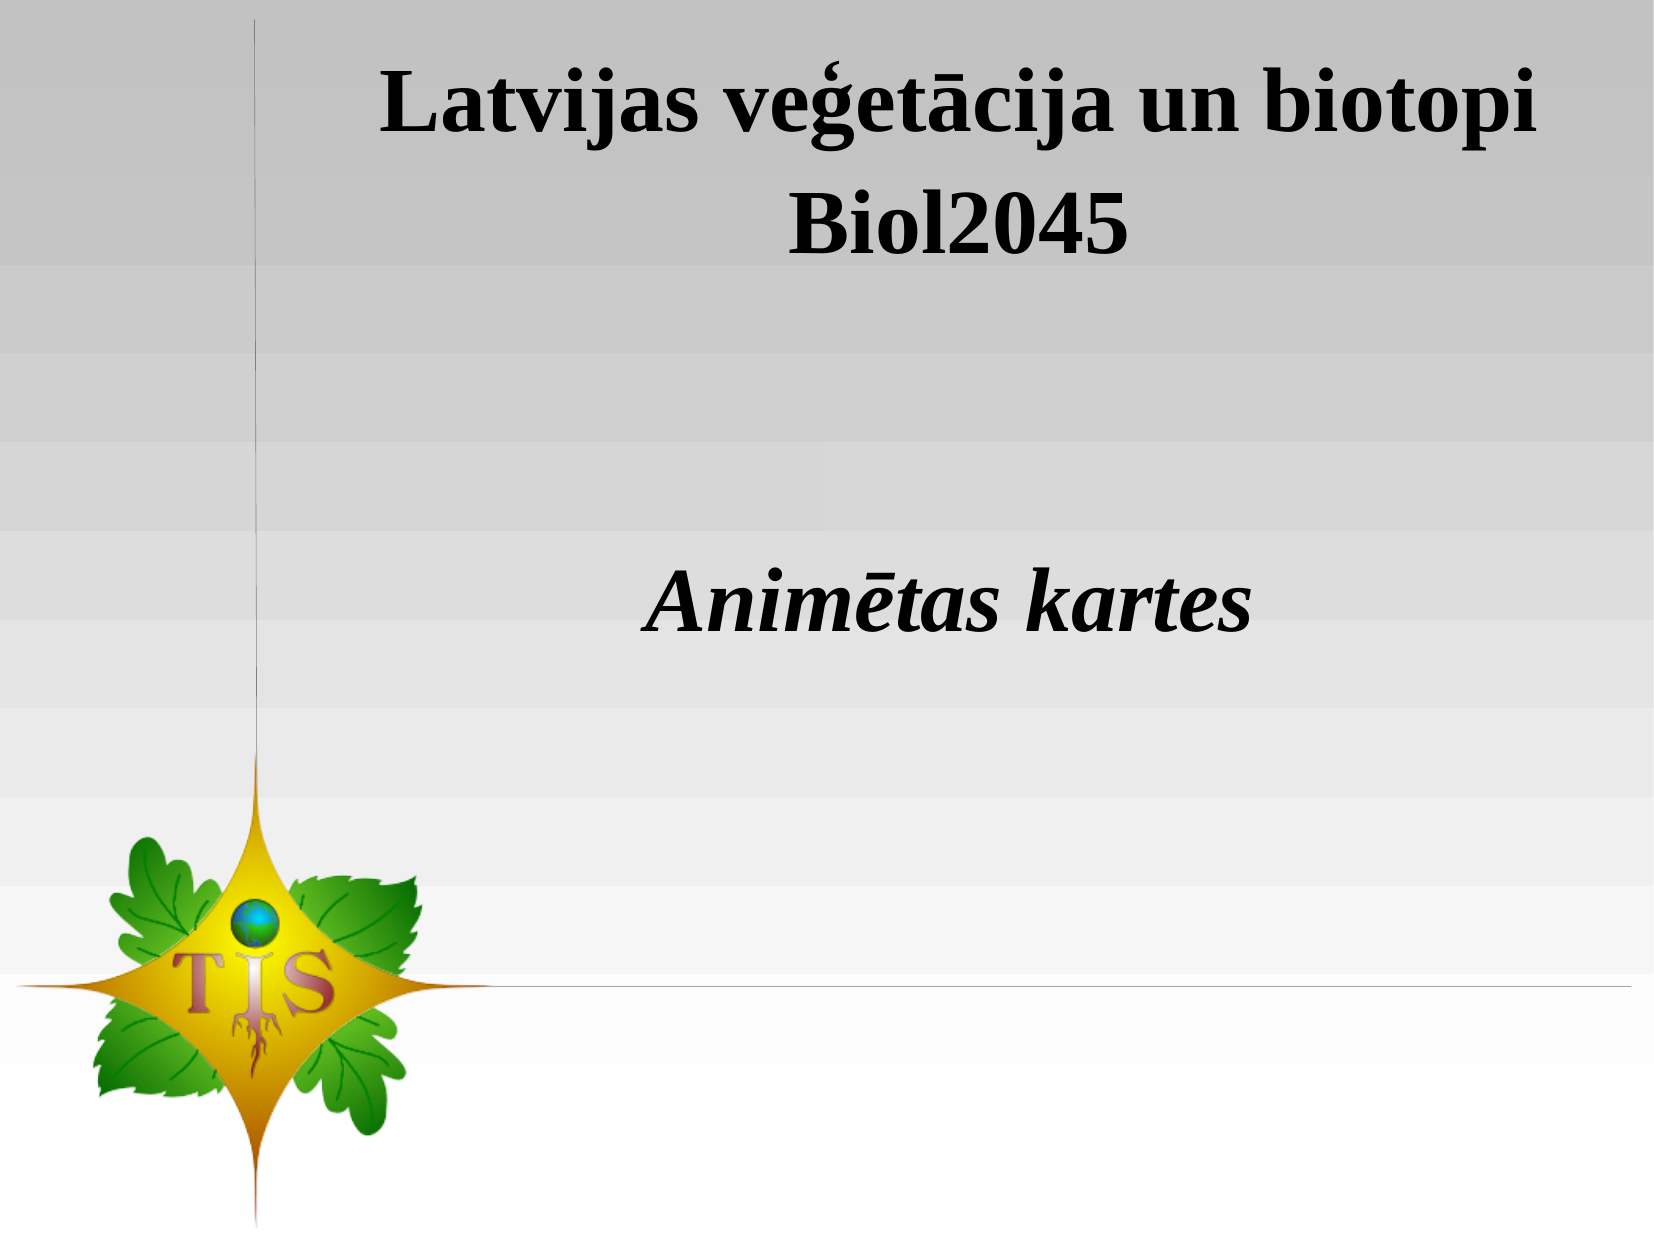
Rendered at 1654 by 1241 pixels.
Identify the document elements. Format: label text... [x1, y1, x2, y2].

title Animētas kartes [295, 324, 1607, 857]
picture [0, 0, 1654, 1241]
